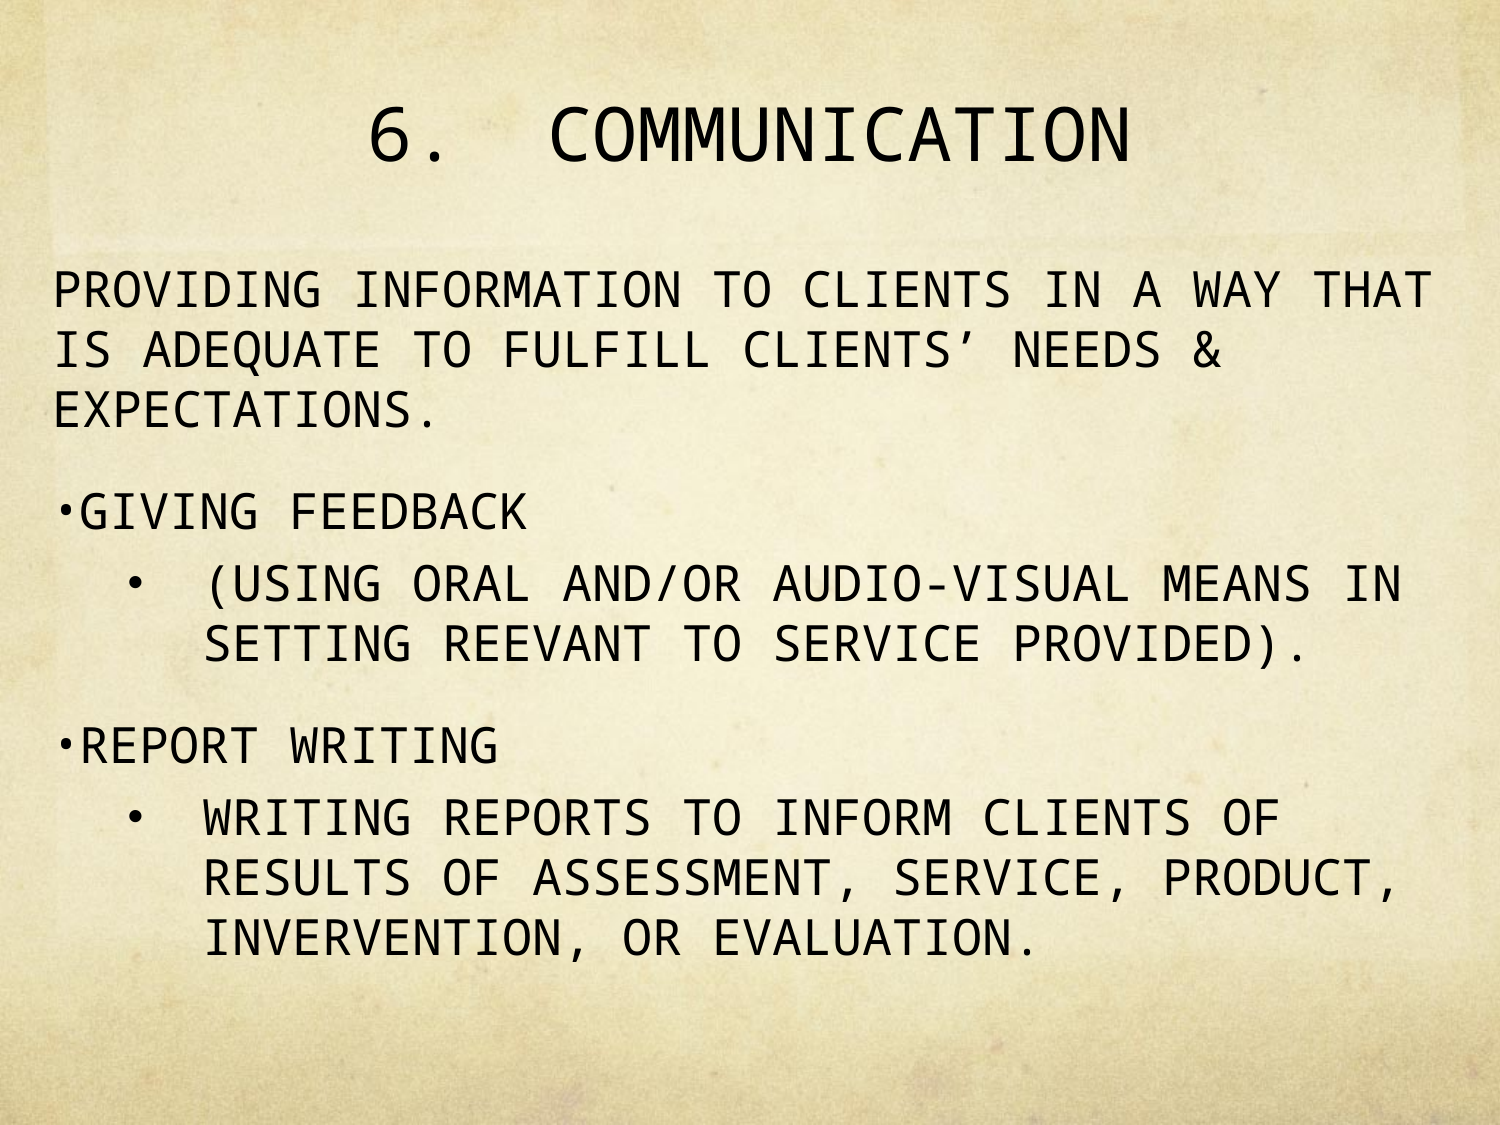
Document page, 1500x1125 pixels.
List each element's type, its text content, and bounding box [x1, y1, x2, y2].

title 6. COMMUNICATION [50, 37, 1450, 225]
list PROVIDING INFORMATION TO CLIENTS IN A WAY THAT IS ADEQUATE TO FULFILL CLIENTS’ NEEDS & EXPECTATIONS. GIVING FEEDBACK (USING ORAL AND/OR AUDIO-VISUAL MEANS IN SETTING REEVANT TO SERVICE PROVIDED). REPORT WRITING WRITING REPORTS TO INFORM CLIENTS OF RESULTS OF ASSESSMENT, SERVICE, PRODUCT, INVERVENTION, OR EVALUATION. [37, 249, 1463, 1088]
picture [0, 0, 1500, 1125]
